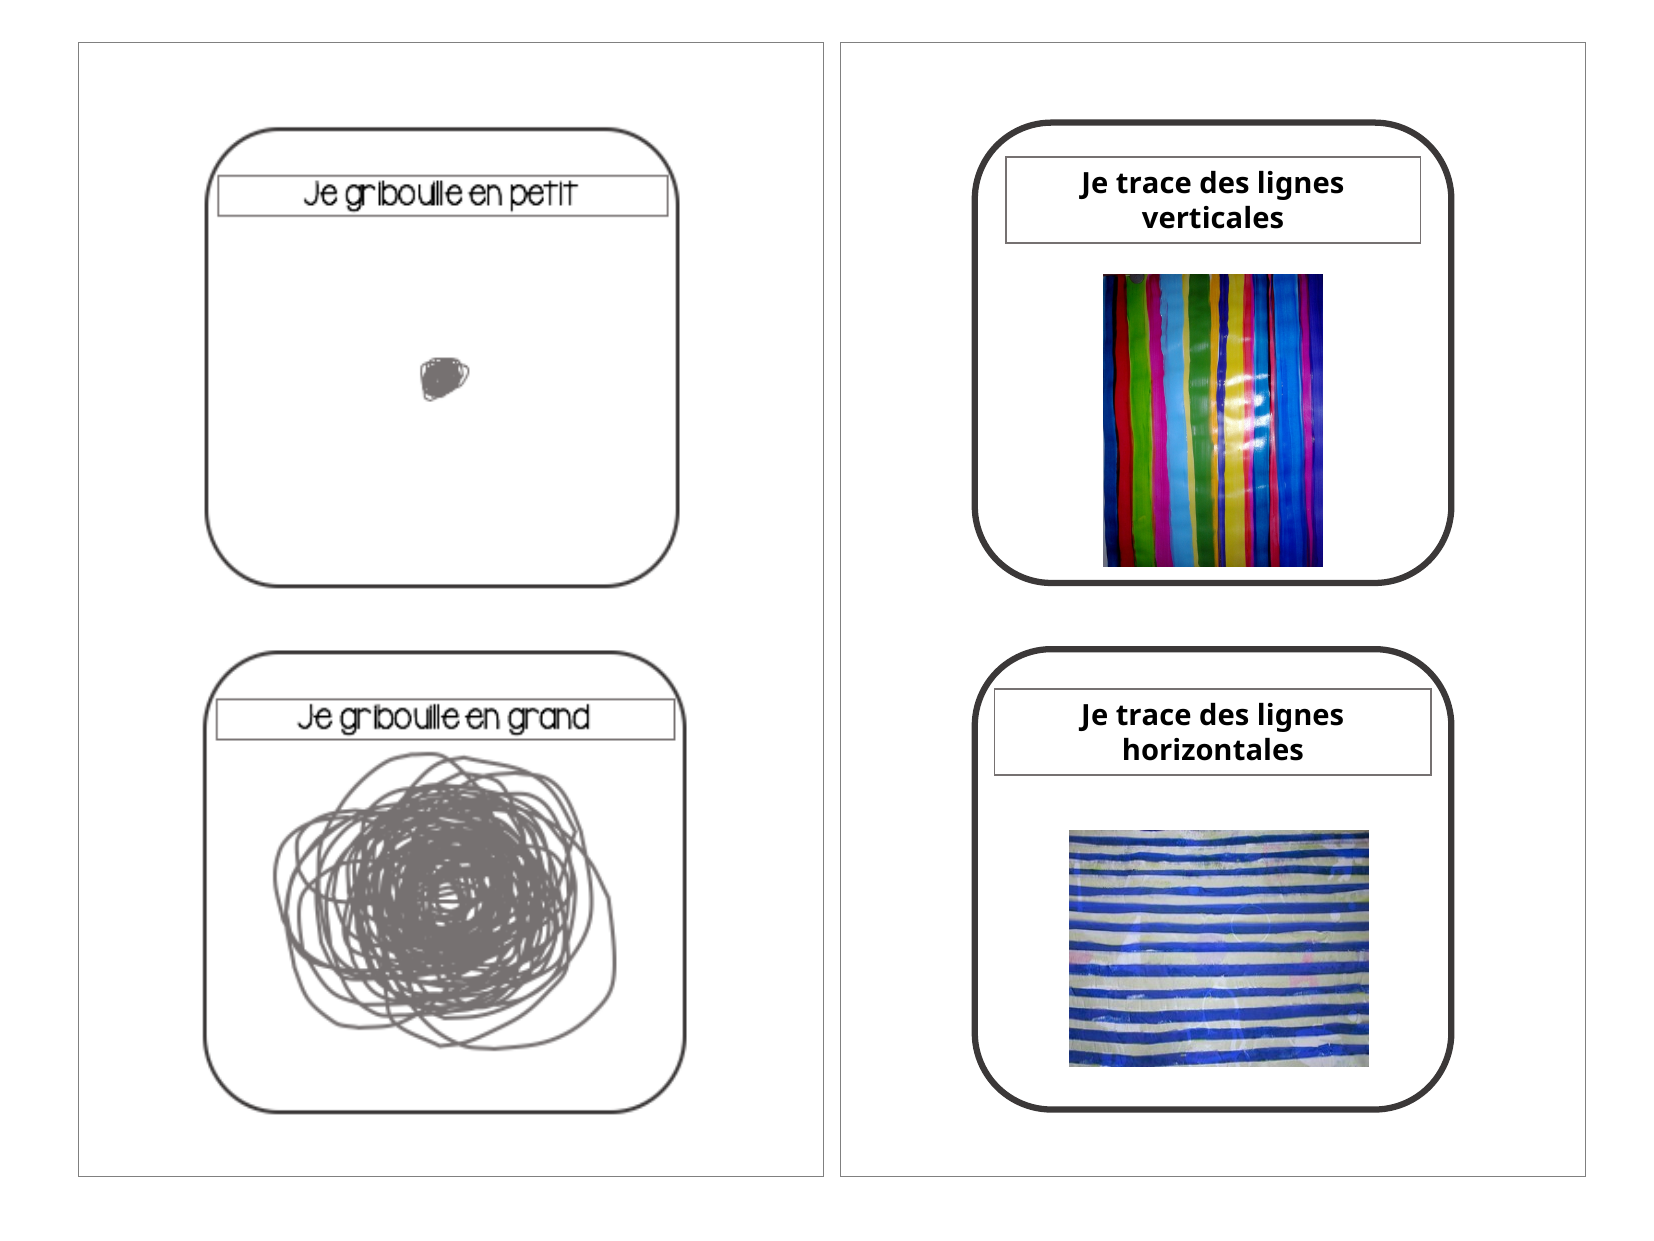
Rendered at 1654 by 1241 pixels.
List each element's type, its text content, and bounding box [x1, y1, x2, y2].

text_box [974, 122, 1452, 583]
picture [196, 122, 698, 602]
text_box [974, 649, 1452, 1110]
picture [1103, 274, 1323, 567]
text_box Je trace des lignes verticales [1005, 157, 1421, 244]
text_box Je trace des lignes horizontales [994, 689, 1432, 775]
picture [1069, 830, 1369, 1067]
picture [196, 649, 698, 1128]
